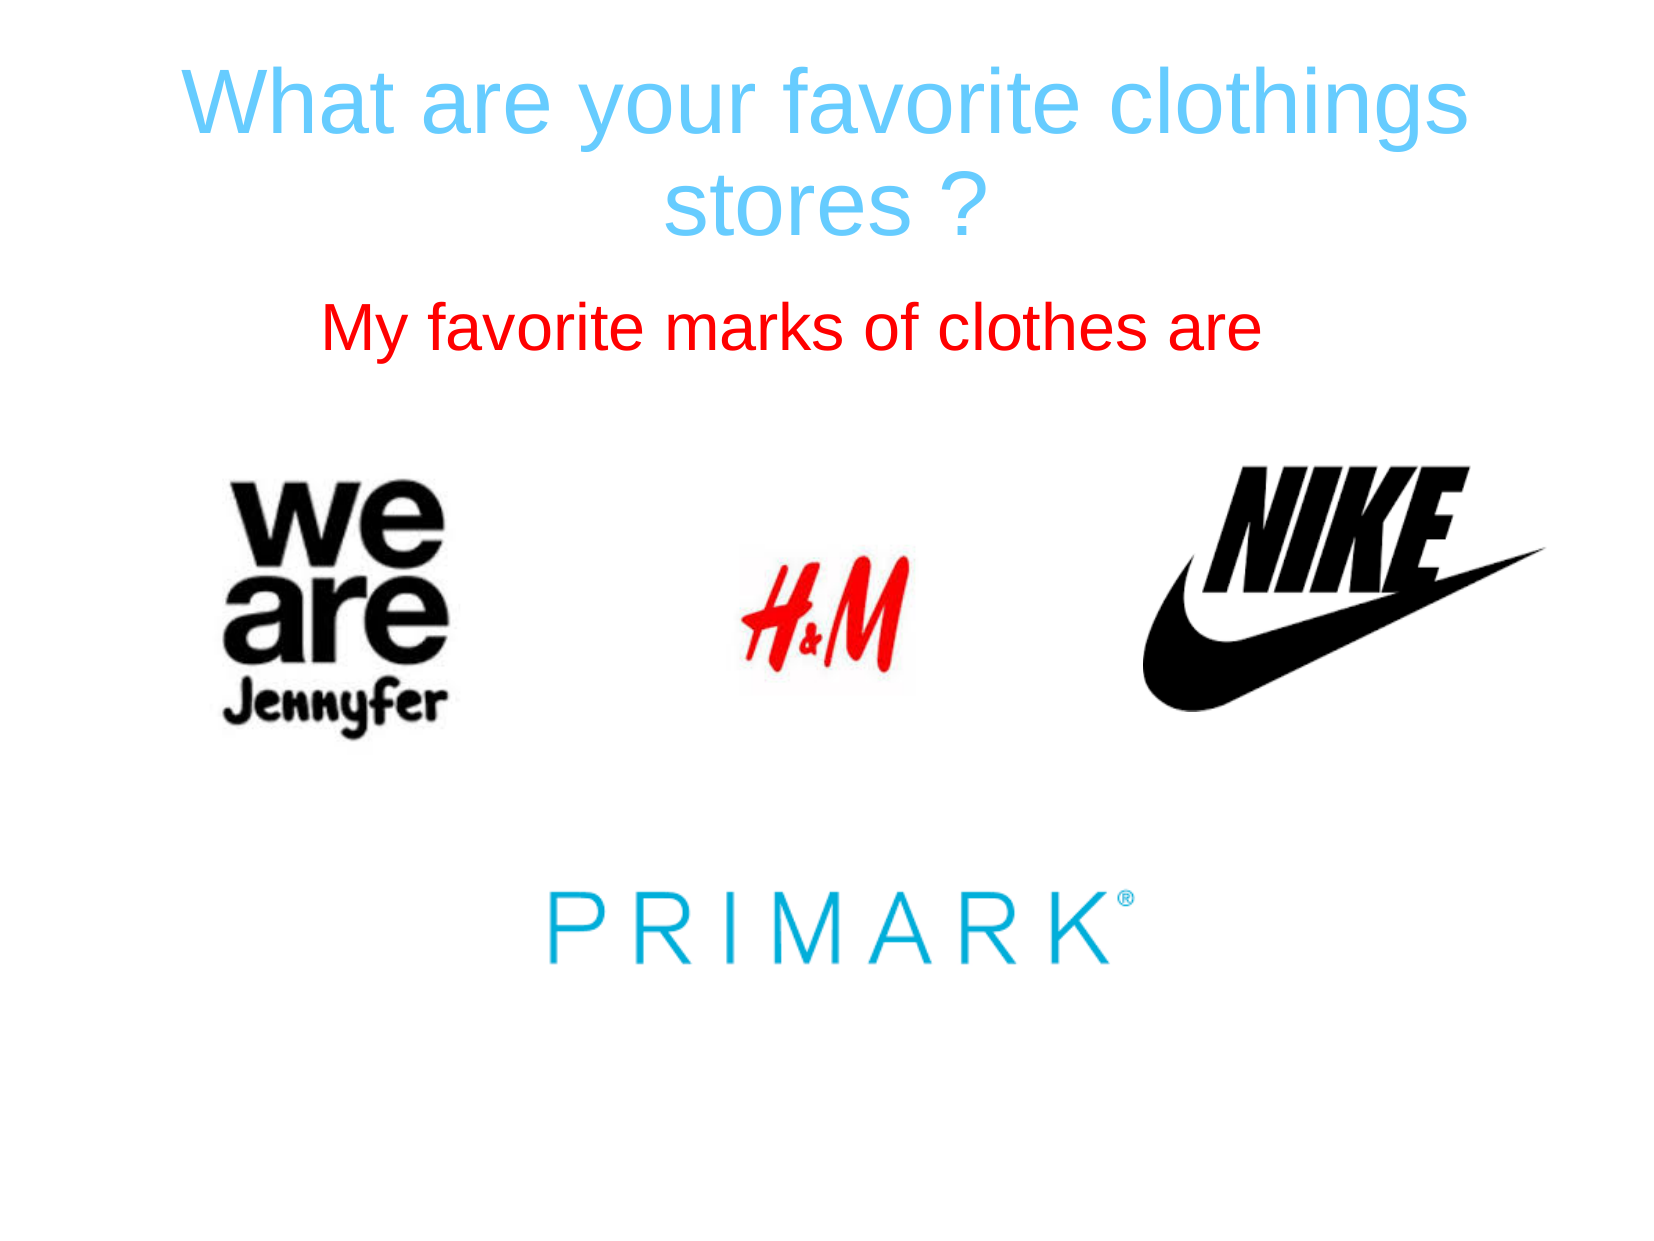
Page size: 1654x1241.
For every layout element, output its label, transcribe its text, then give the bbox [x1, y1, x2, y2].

title What are your favorite clothings stores ? [82, 49, 1571, 257]
picture [528, 828, 1157, 1024]
list My favorite marks of clothes are [82, 290, 1571, 1109]
picture [1143, 455, 1569, 712]
picture [160, 429, 512, 782]
picture [652, 445, 1005, 797]
